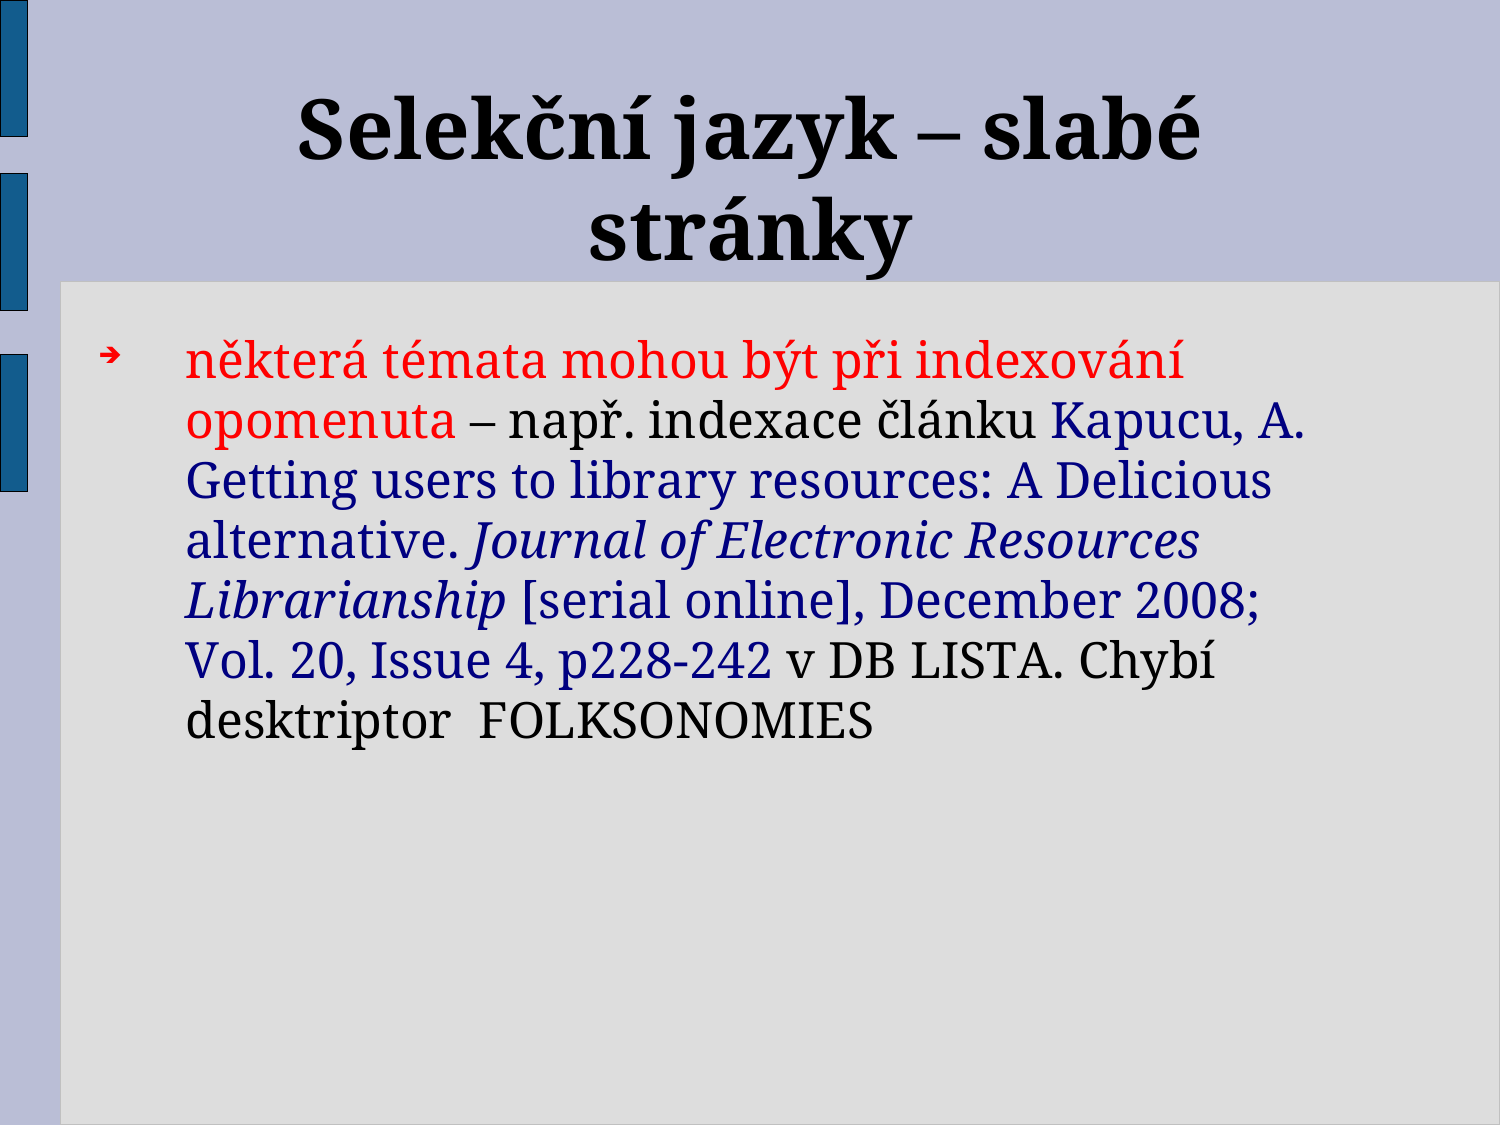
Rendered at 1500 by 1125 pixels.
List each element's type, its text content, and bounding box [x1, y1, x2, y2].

list některá témata mohou být při indexování opomenuta – např. indexace článku Kapucu, A. Getting users to library resources: A Delicious alternative. Journal of Electronic Resources Librarianship [serial online], December 2008; Vol. 20, Issue 4, p228-242 v DB LISTA. Chybí desktriptor FOLKSONOMIES [83, 103, 1359, 1125]
title Selekční jazyk – slabé stránky [110, 68, 1392, 285]
